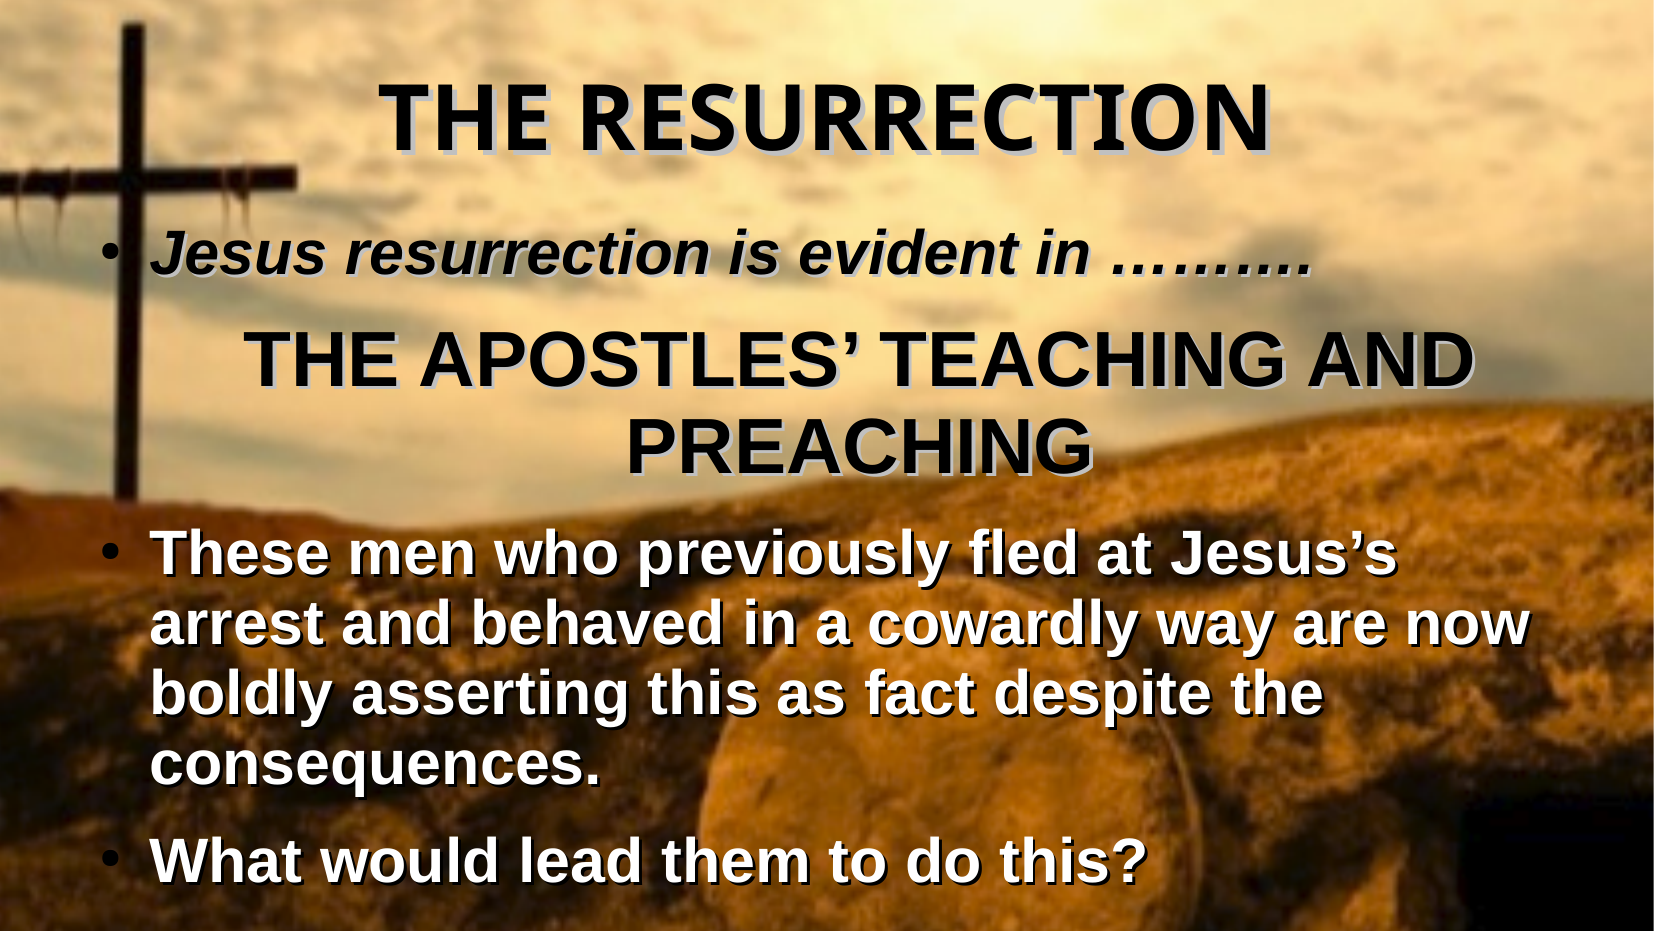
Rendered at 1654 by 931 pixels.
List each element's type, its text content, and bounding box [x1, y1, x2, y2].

picture [0, 0, 1654, 931]
title THE RESURRECTION [82, 37, 1571, 193]
list Jesus resurrection is evident in ………. THE APOSTLES’ TEACHING AND PREACHING These men who previously fled at Jesus’s arrest and behaved in a cowardly way are now boldly asserting this as fact despite the consequences. What would lead them to do this? [82, 217, 1571, 901]
